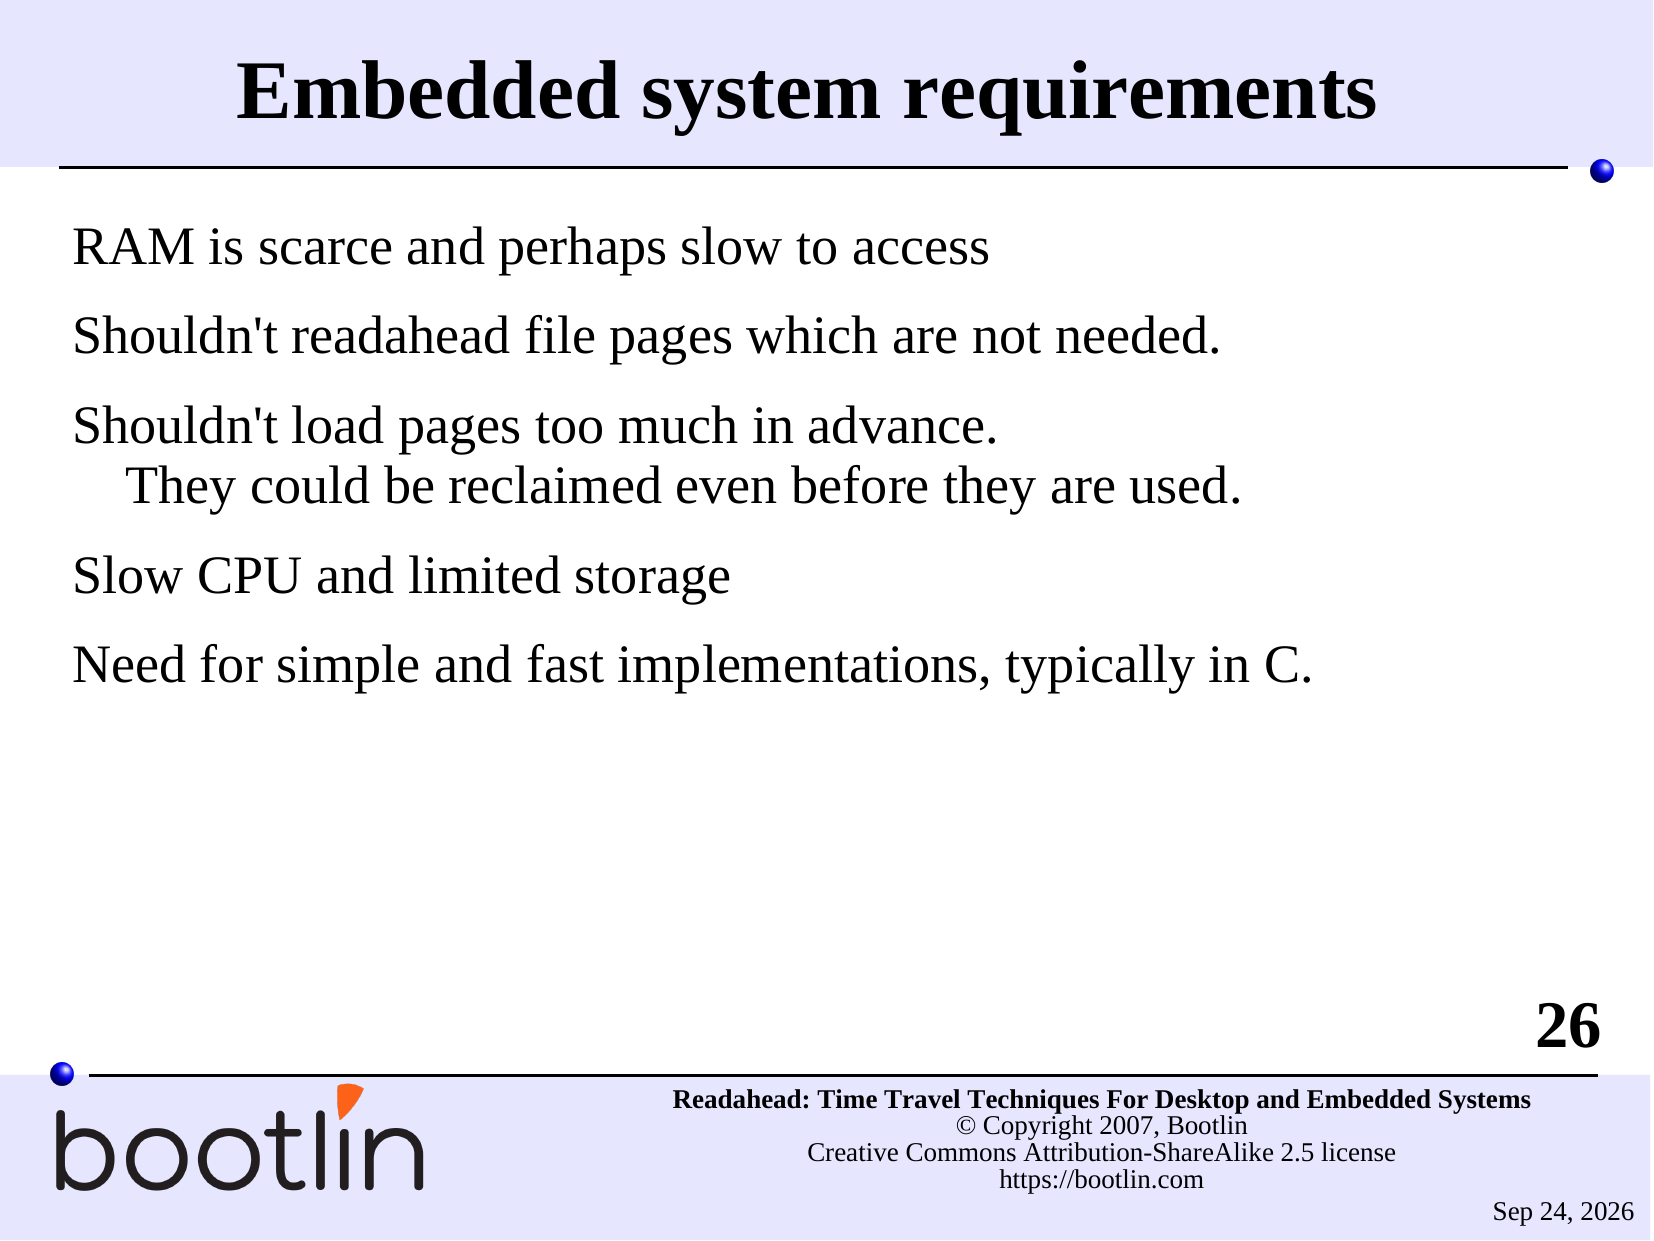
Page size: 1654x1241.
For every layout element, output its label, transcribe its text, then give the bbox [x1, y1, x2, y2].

title Embedded system requirements [33, 29, 1604, 153]
picture [17, 1060, 462, 1230]
list RAM is scarce and perhaps slow to access Shouldn't readahead file pages which are not needed. Shouldn't load pages too much in advance. They could be reclaimed even before they are used. Slow CPU and limited storage Need for simple and fast implementations, typically in C. [54, 216, 1574, 1066]
